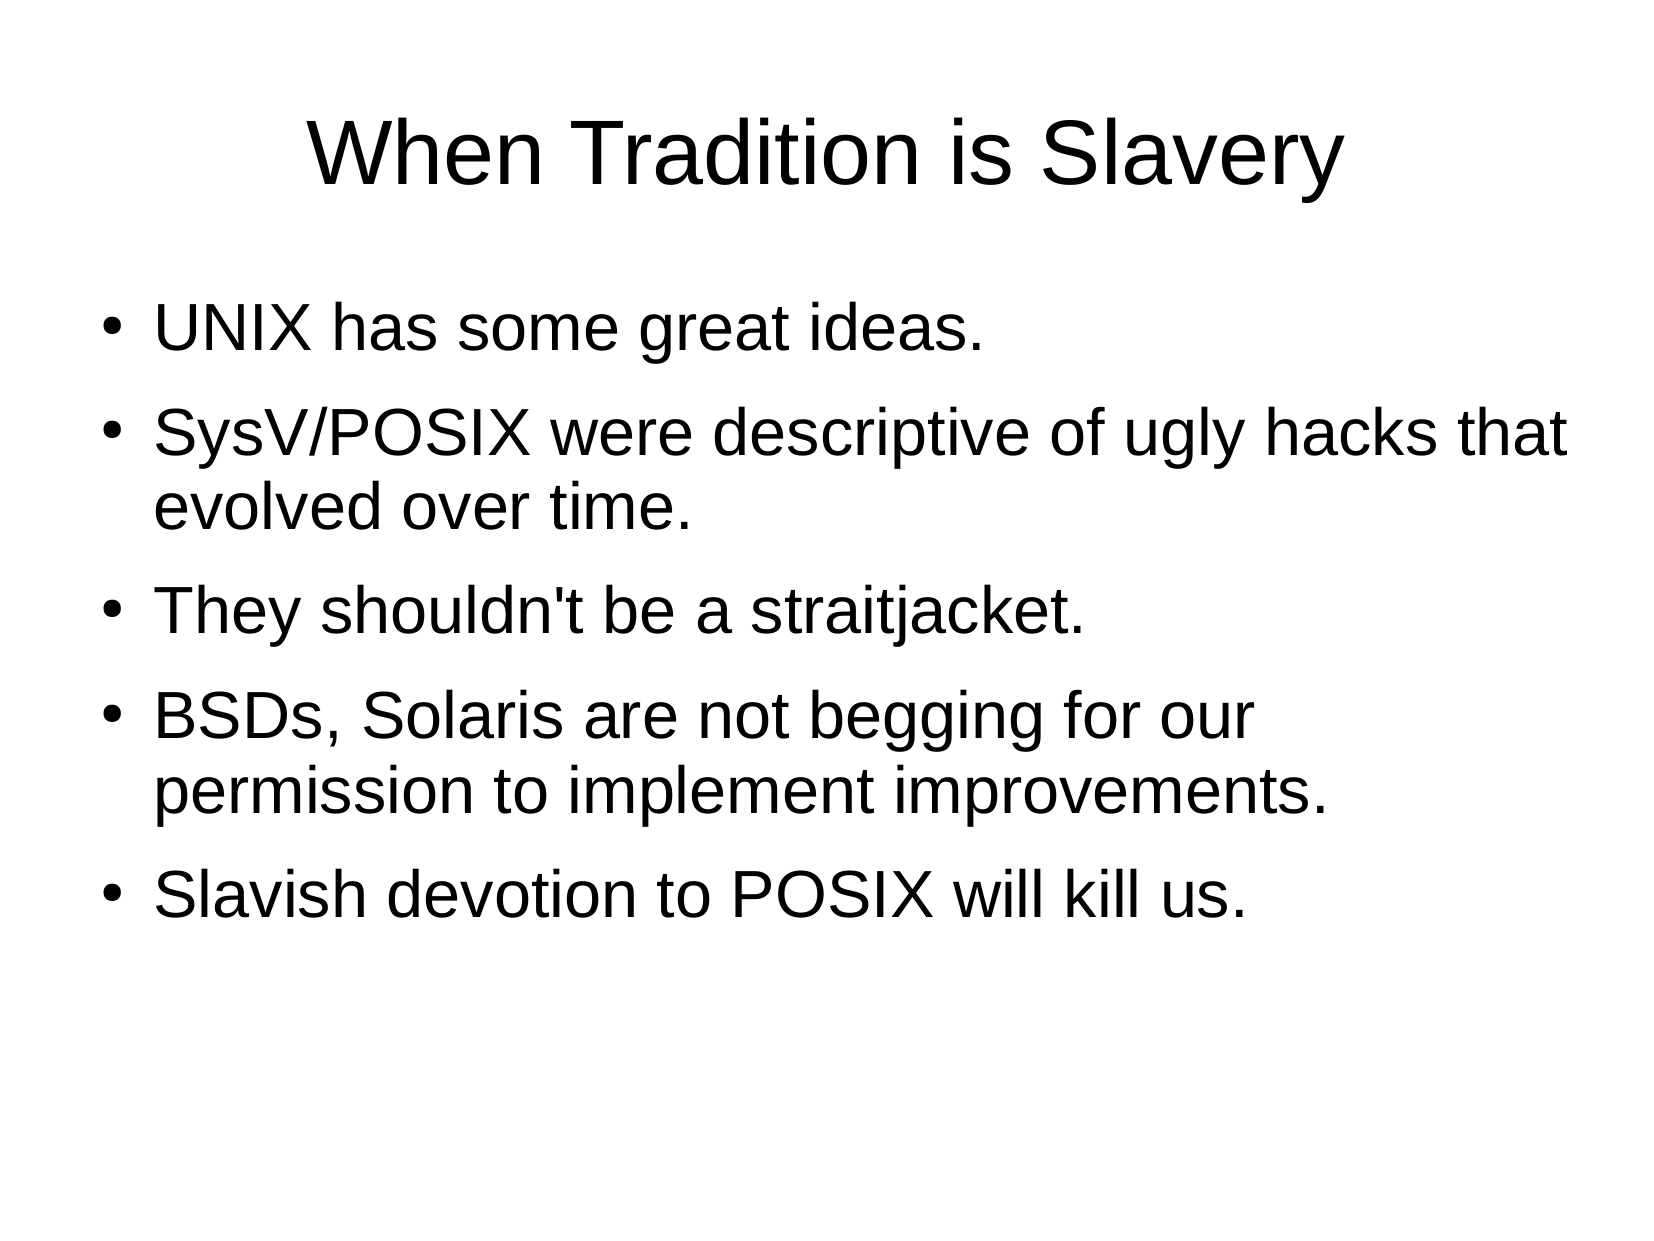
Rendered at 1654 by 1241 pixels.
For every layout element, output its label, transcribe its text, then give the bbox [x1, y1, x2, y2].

list UNIX has some great ideas. SysV/POSIX were descriptive of ugly hacks that evolved over time. They shouldn't be a straitjacket. BSDs, Solaris are not begging for our permission to implement improvements. Slavish devotion to POSIX will kill us. [82, 290, 1571, 1010]
title When Tradition is Slavery [82, 49, 1571, 257]
